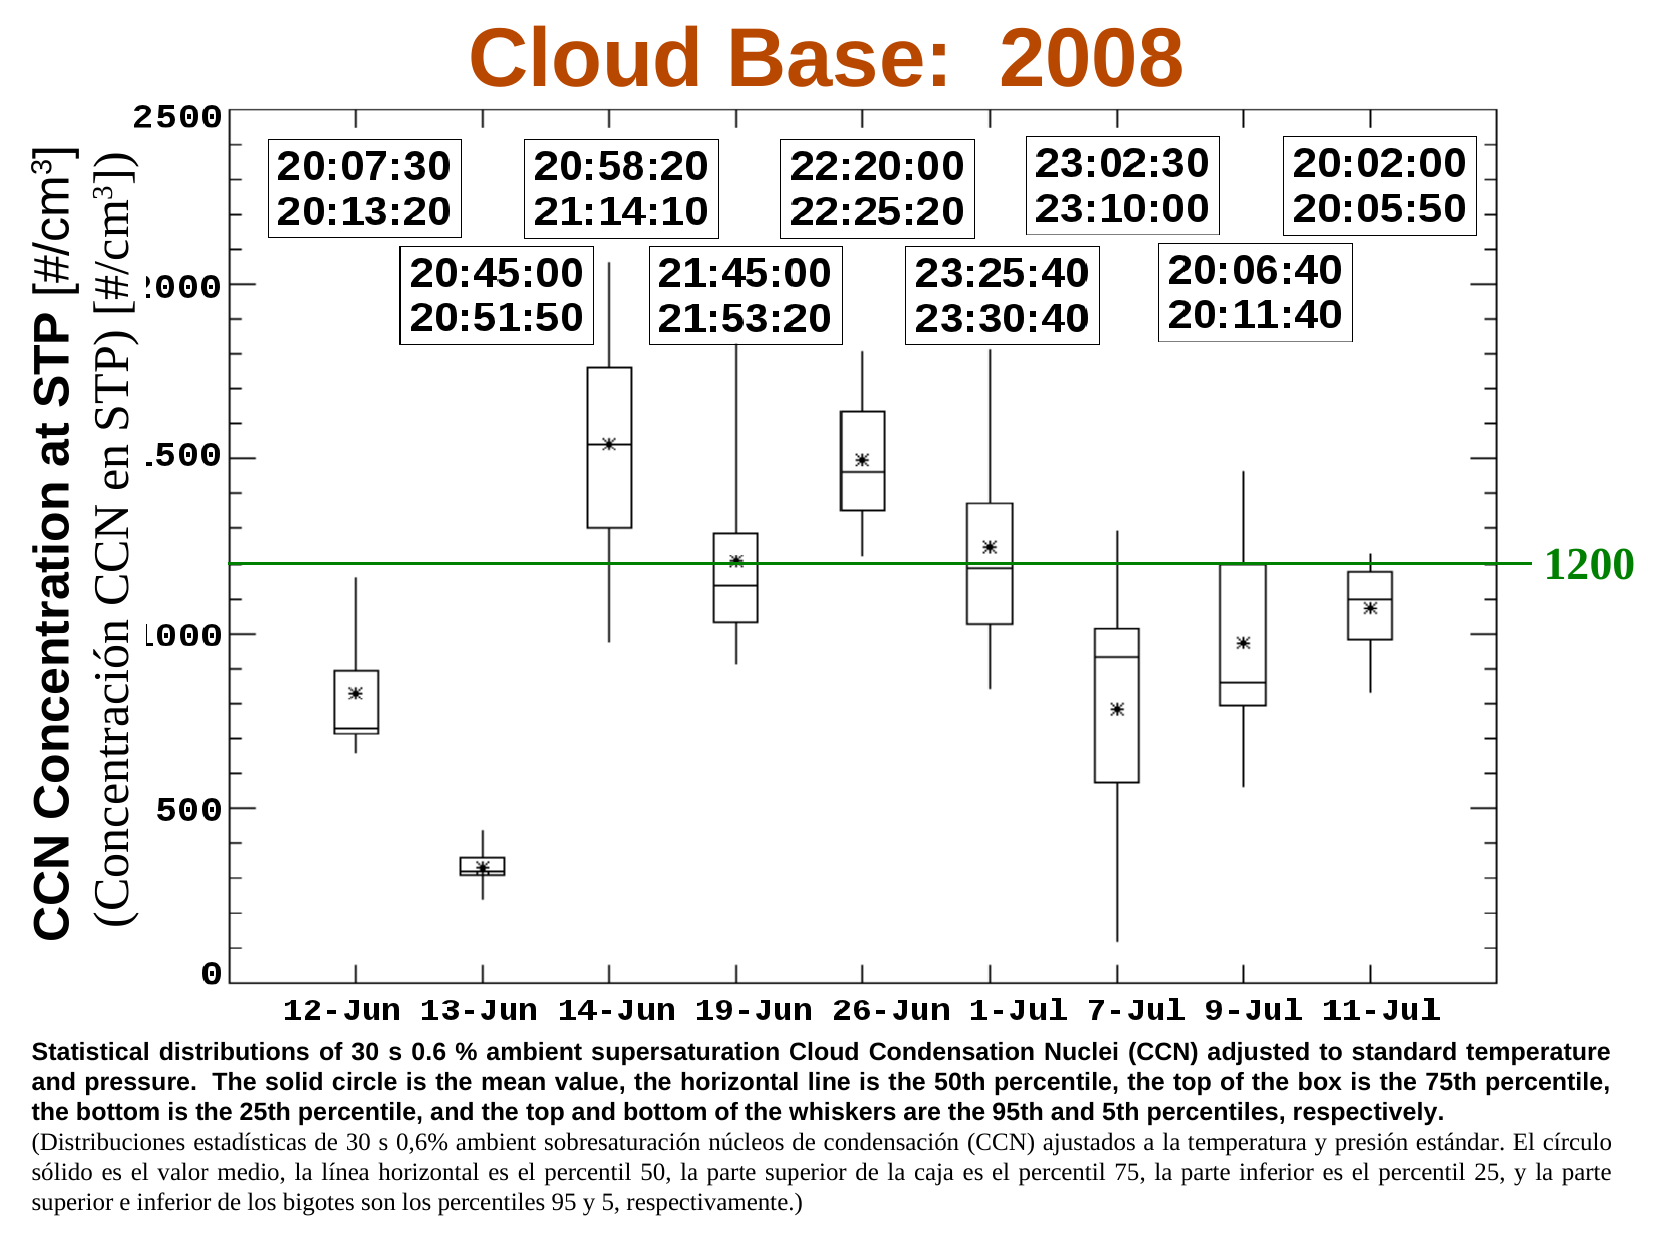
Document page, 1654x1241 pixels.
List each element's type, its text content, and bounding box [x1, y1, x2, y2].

text_box 1200 [1526, 526, 1653, 597]
text_box CCN Concentration at STP [#/cm3] (Concentración CCN en STP) [#/cm3]) [11, 142, 146, 946]
picture [9, 105, 1528, 1056]
text_box Statistical distributions of 30 s 0.6 % ambient supersaturation Cloud Condensation Nuclei (CCN) adjusted to standard temperature and pressure. The solid circle is the mean value, the horizontal line is the 50th percentile, the top of the box is the 75th percentile, the bottom is the 25th percentile, and the top and bottom of the whiskers are the 95th and 5th percentiles, respectively. (Distribuciones estadísticas de 30 s 0,6% ambient sobresaturación núcleos de condensación (CCN) ajustados a la temperatura y presión estándar. El círculo sólido es el valor medio, la línea horizontal es el percentil 50, la parte superior de la caja es el percentil 75, la parte inferior es el percentil 25, y la parte superior e inferior de los bigotes son los percentiles 95 y 5, respectivamente.) [16, 1028, 1630, 1231]
title Cloud Base: 2008 [0, 12, 1653, 105]
